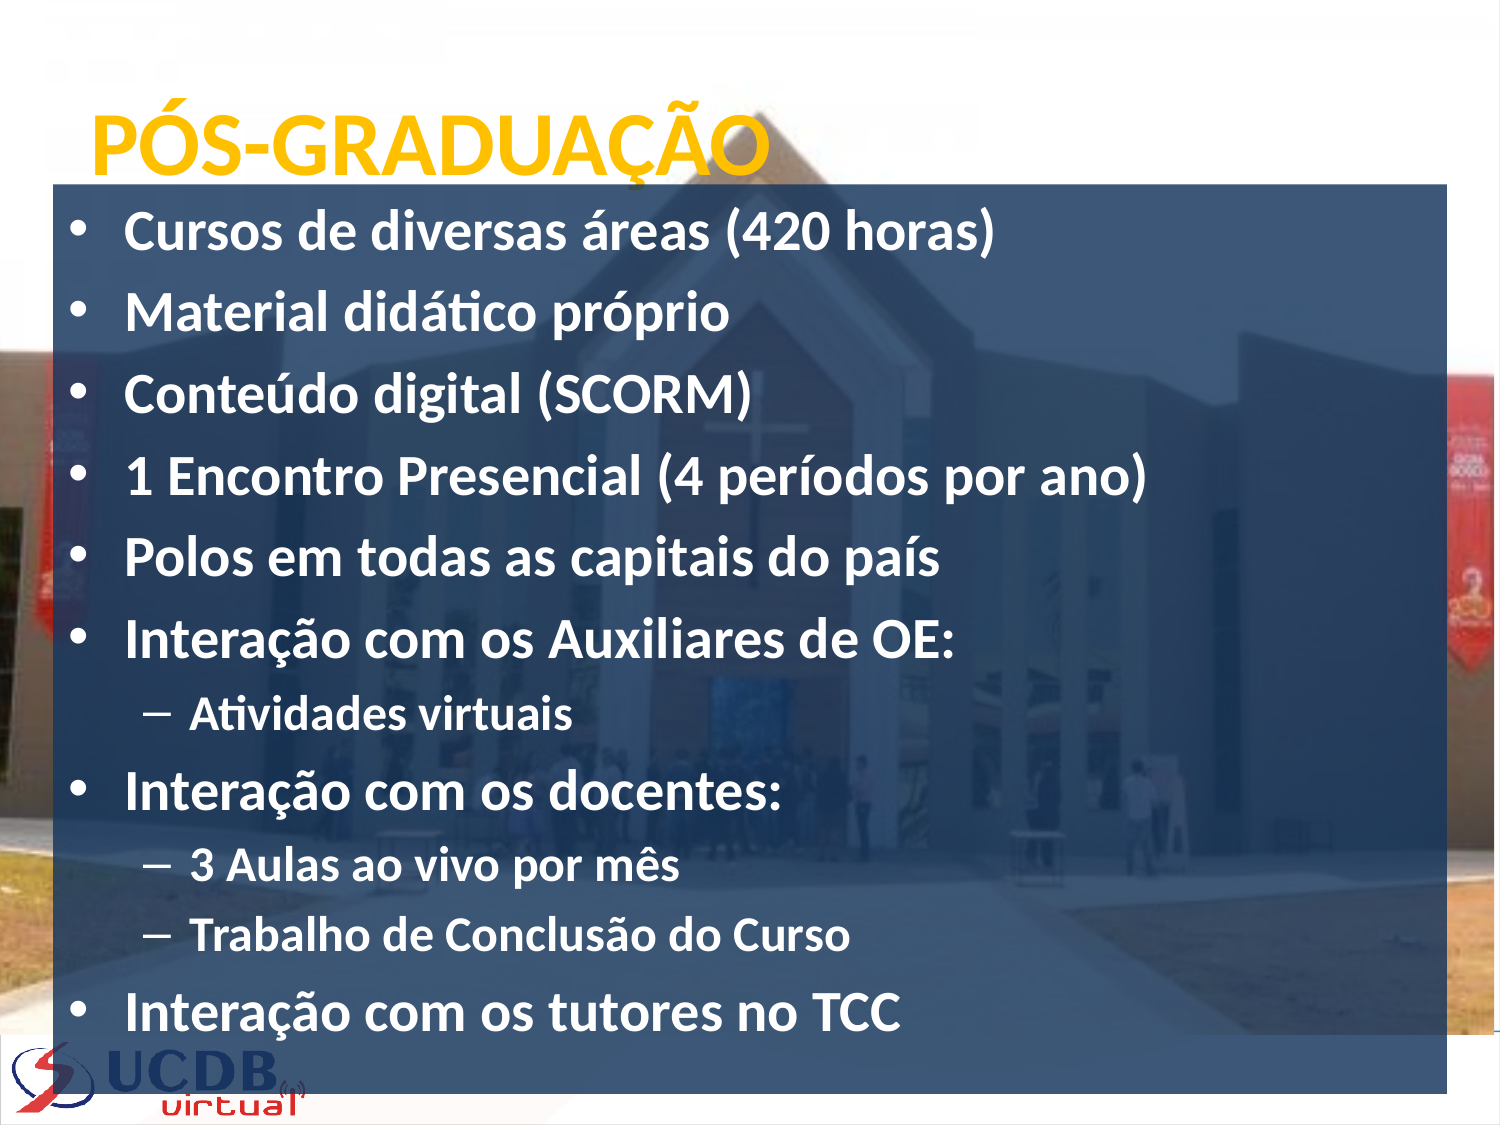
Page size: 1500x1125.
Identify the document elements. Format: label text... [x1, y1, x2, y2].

picture [0, 0, 1500, 1125]
text_box Cursos de diversas áreas (420 horas) Material didático próprio Conteúdo digital (SCORM) 1 Encontro Presencial (4 períodos por ano) Polos em todas as capitais do país Interação com os Auxiliares de OE: Atividades virtuais Interação com os docentes: 3 Aulas ao vivo por mês Trabalho de Conclusão do Curso Interação com os tutores no TCC [53, 184, 1447, 1094]
title PÓS-GRADUAÇÃO [75, 45, 1425, 184]
